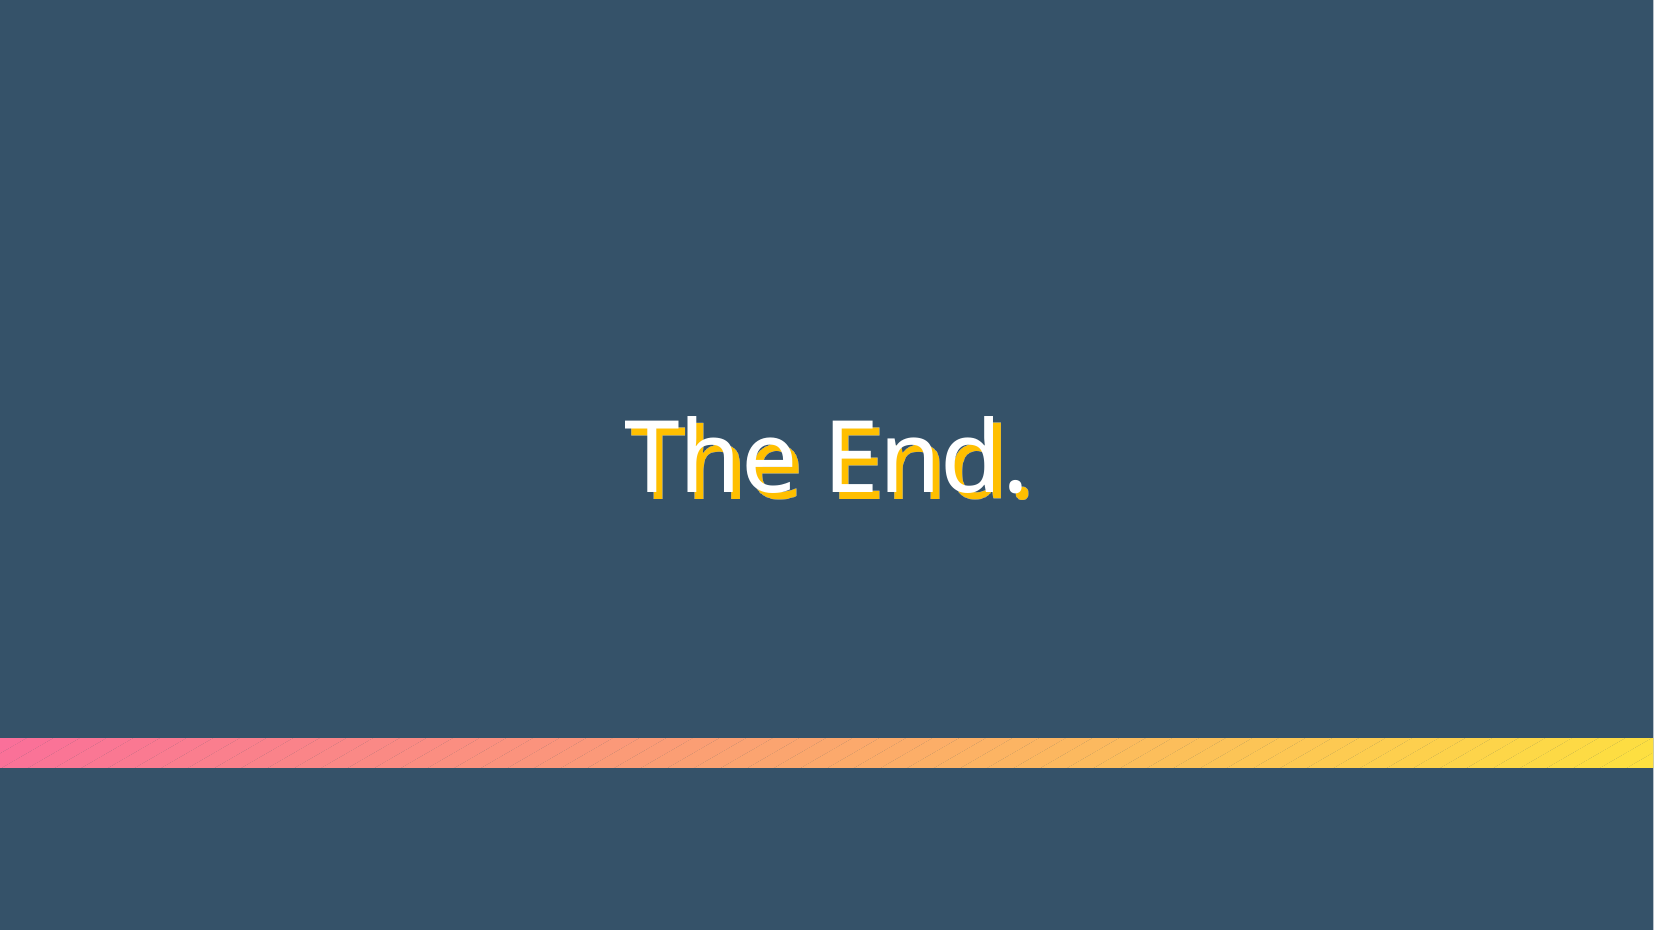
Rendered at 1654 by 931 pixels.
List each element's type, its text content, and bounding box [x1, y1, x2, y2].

text_box [0, 738, 1654, 768]
title The End. [82, 376, 1571, 532]
